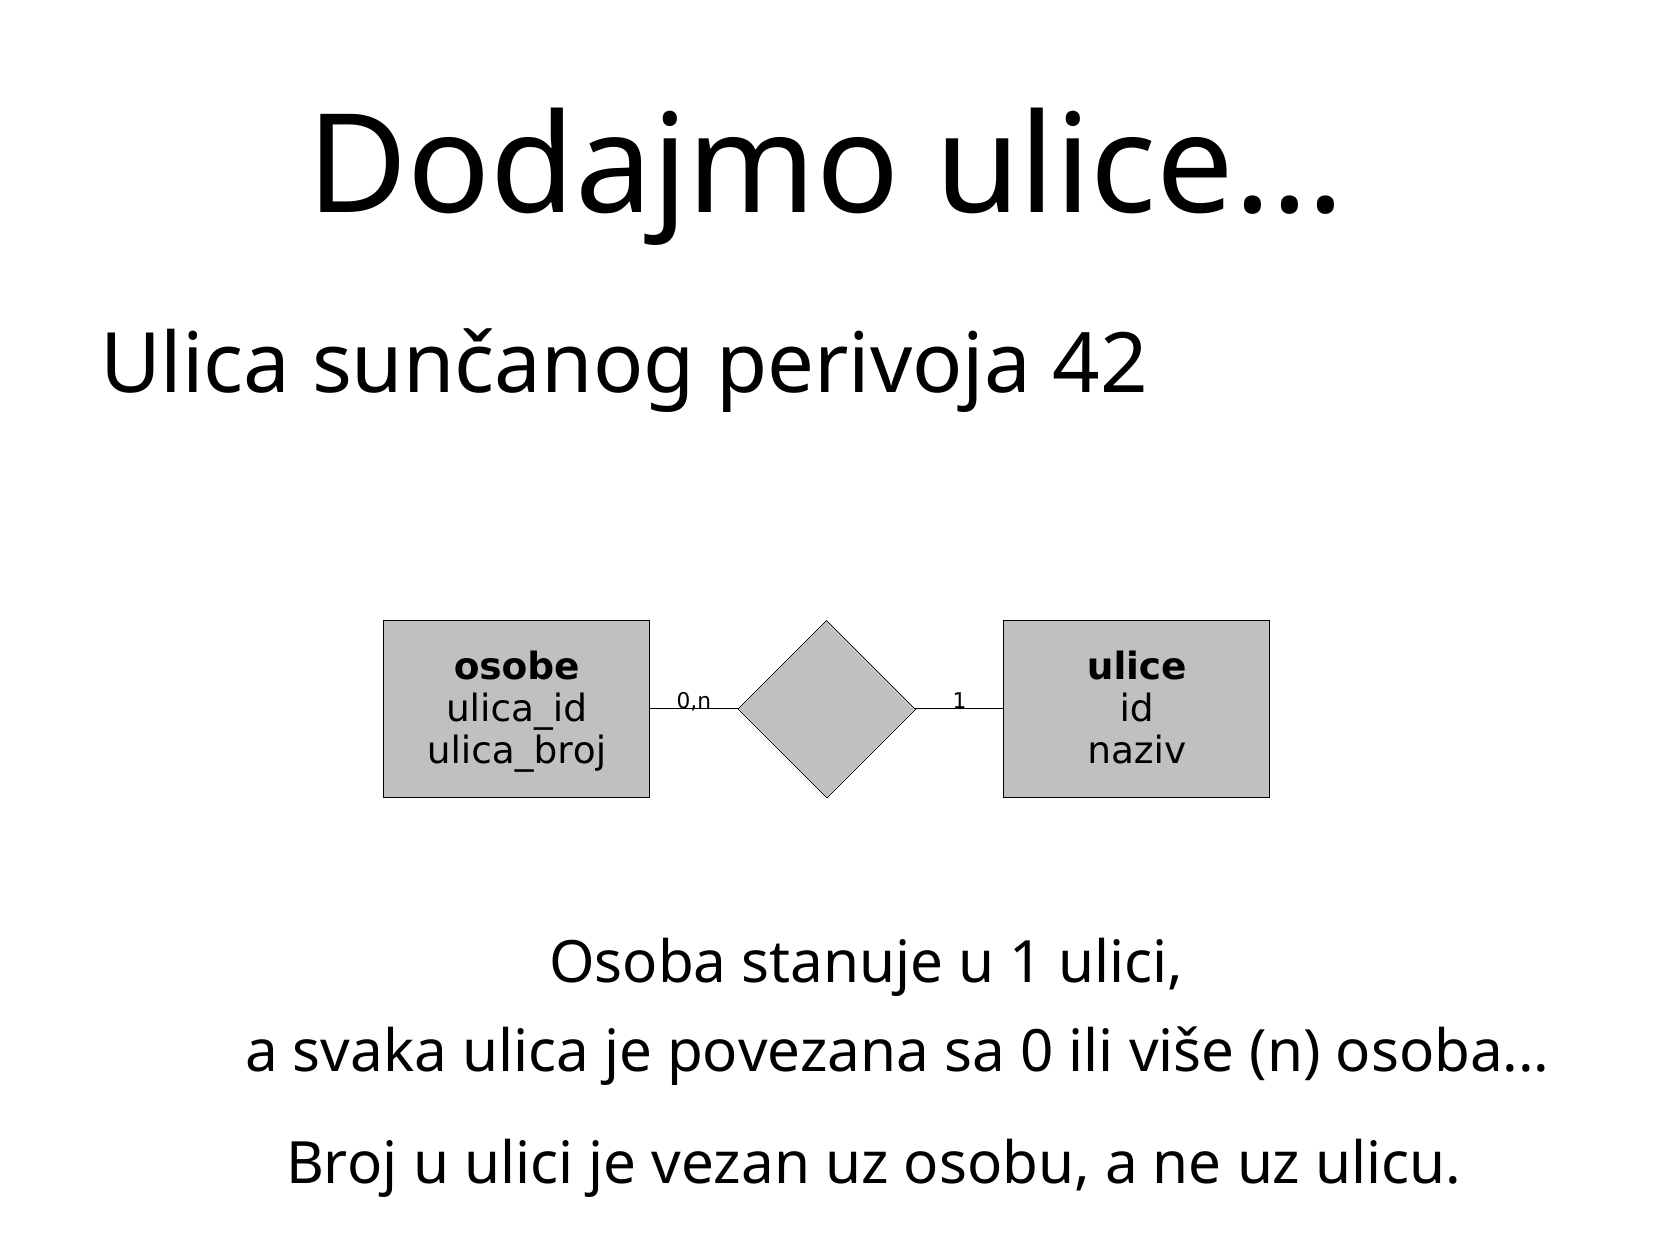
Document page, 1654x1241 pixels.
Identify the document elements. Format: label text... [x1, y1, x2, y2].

list Ulica sunčanog perivoja 42 Osoba stanuje u 1 ulici, a svaka ulica je povezana sa 0 ili više (n) osoba... Broj u ulici je vezan uz osobu, a ne uz ulicu. [82, 290, 1571, 1176]
title Dodajmo ulice... [82, 0, 1571, 290]
